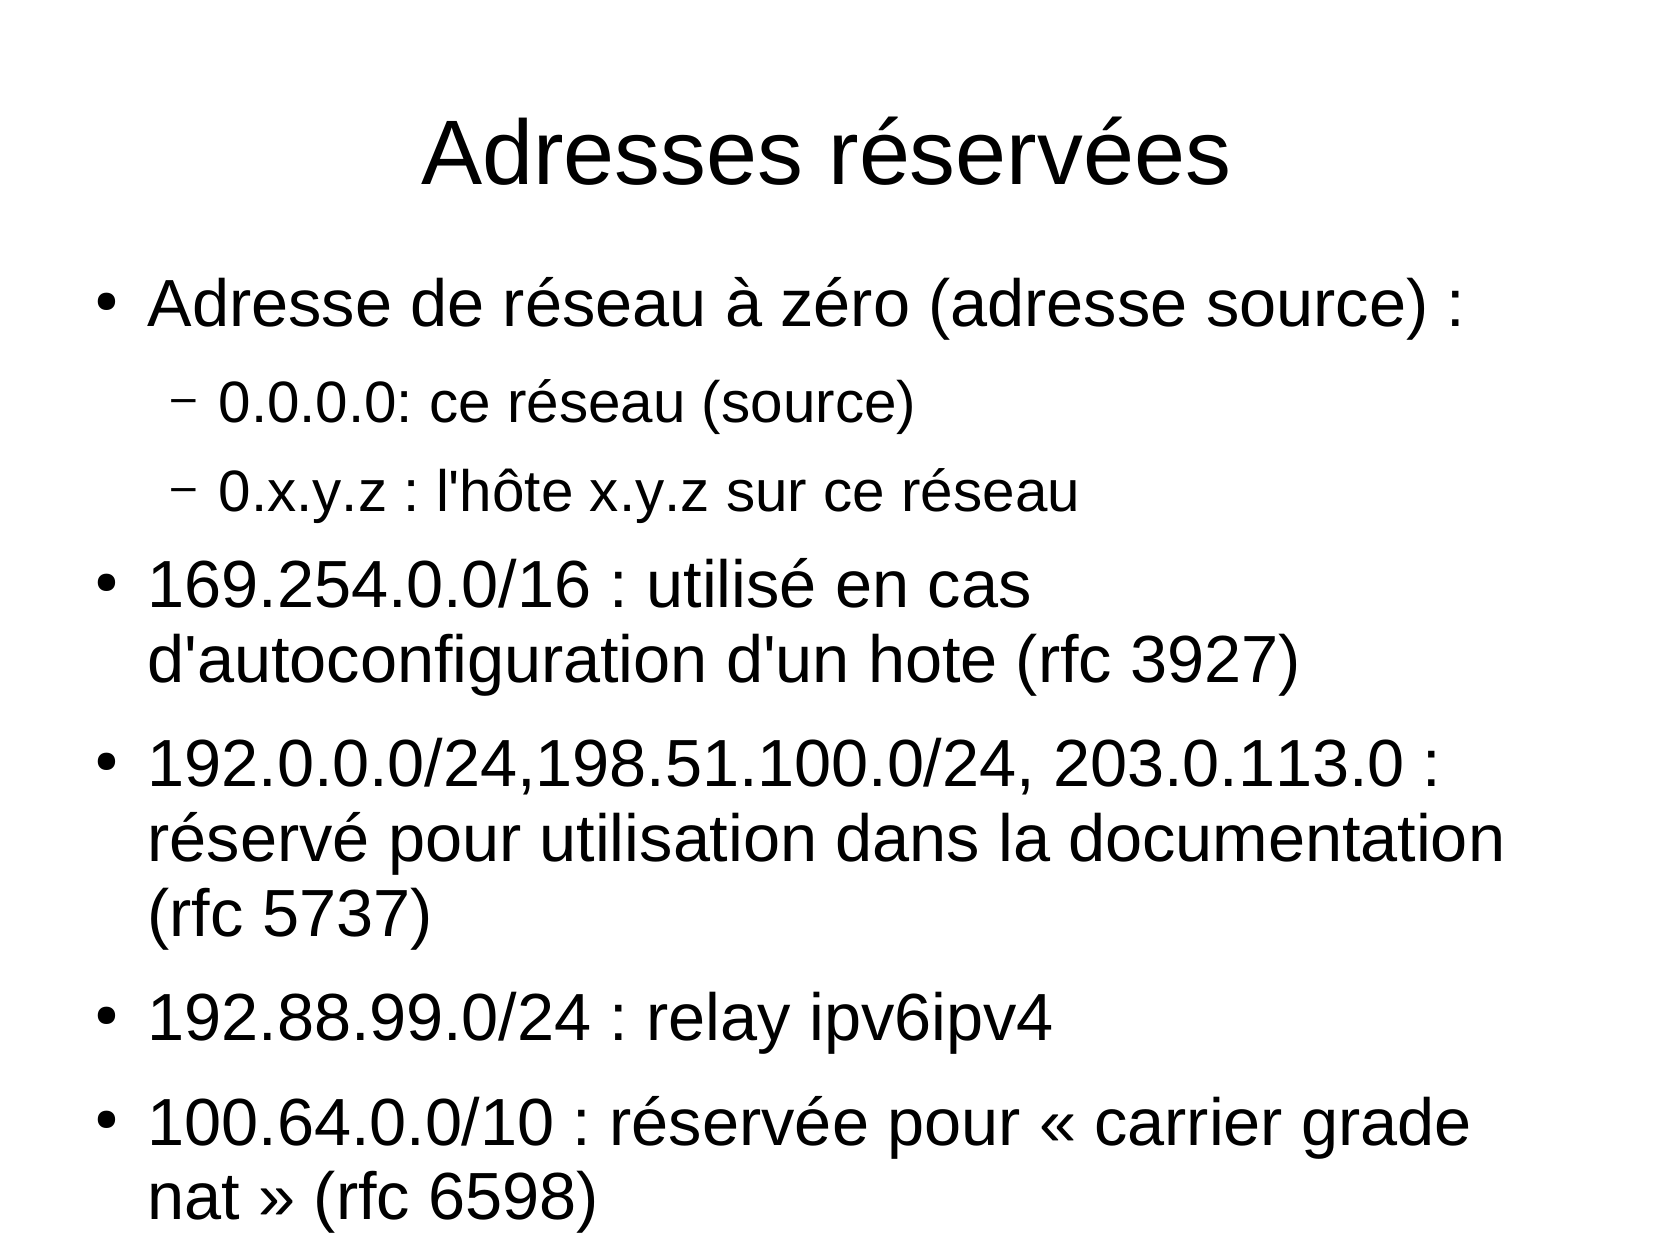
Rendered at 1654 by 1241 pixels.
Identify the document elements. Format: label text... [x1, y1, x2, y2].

title Adresses réservées [82, 49, 1571, 257]
list Adresse de réseau à zéro (adresse source) : 0.0.0.0: ce réseau (source) 0.x.y.z : l'hôte x.y.z sur ce réseau 169.254.0.0/16 : utilisé en cas d'autoconfiguration d'un hote (rfc 3927) 192.0.0.0/24,198.51.100.0/24, 203.0.113.0 : réservé pour utilisation dans la documentation (rfc 5737) 192.88.99.0/24 : relay ipv6ipv4 100.64.0.0/10 : réservée pour « carrier grade nat » (rfc 6598) [76, 265, 1565, 1235]
